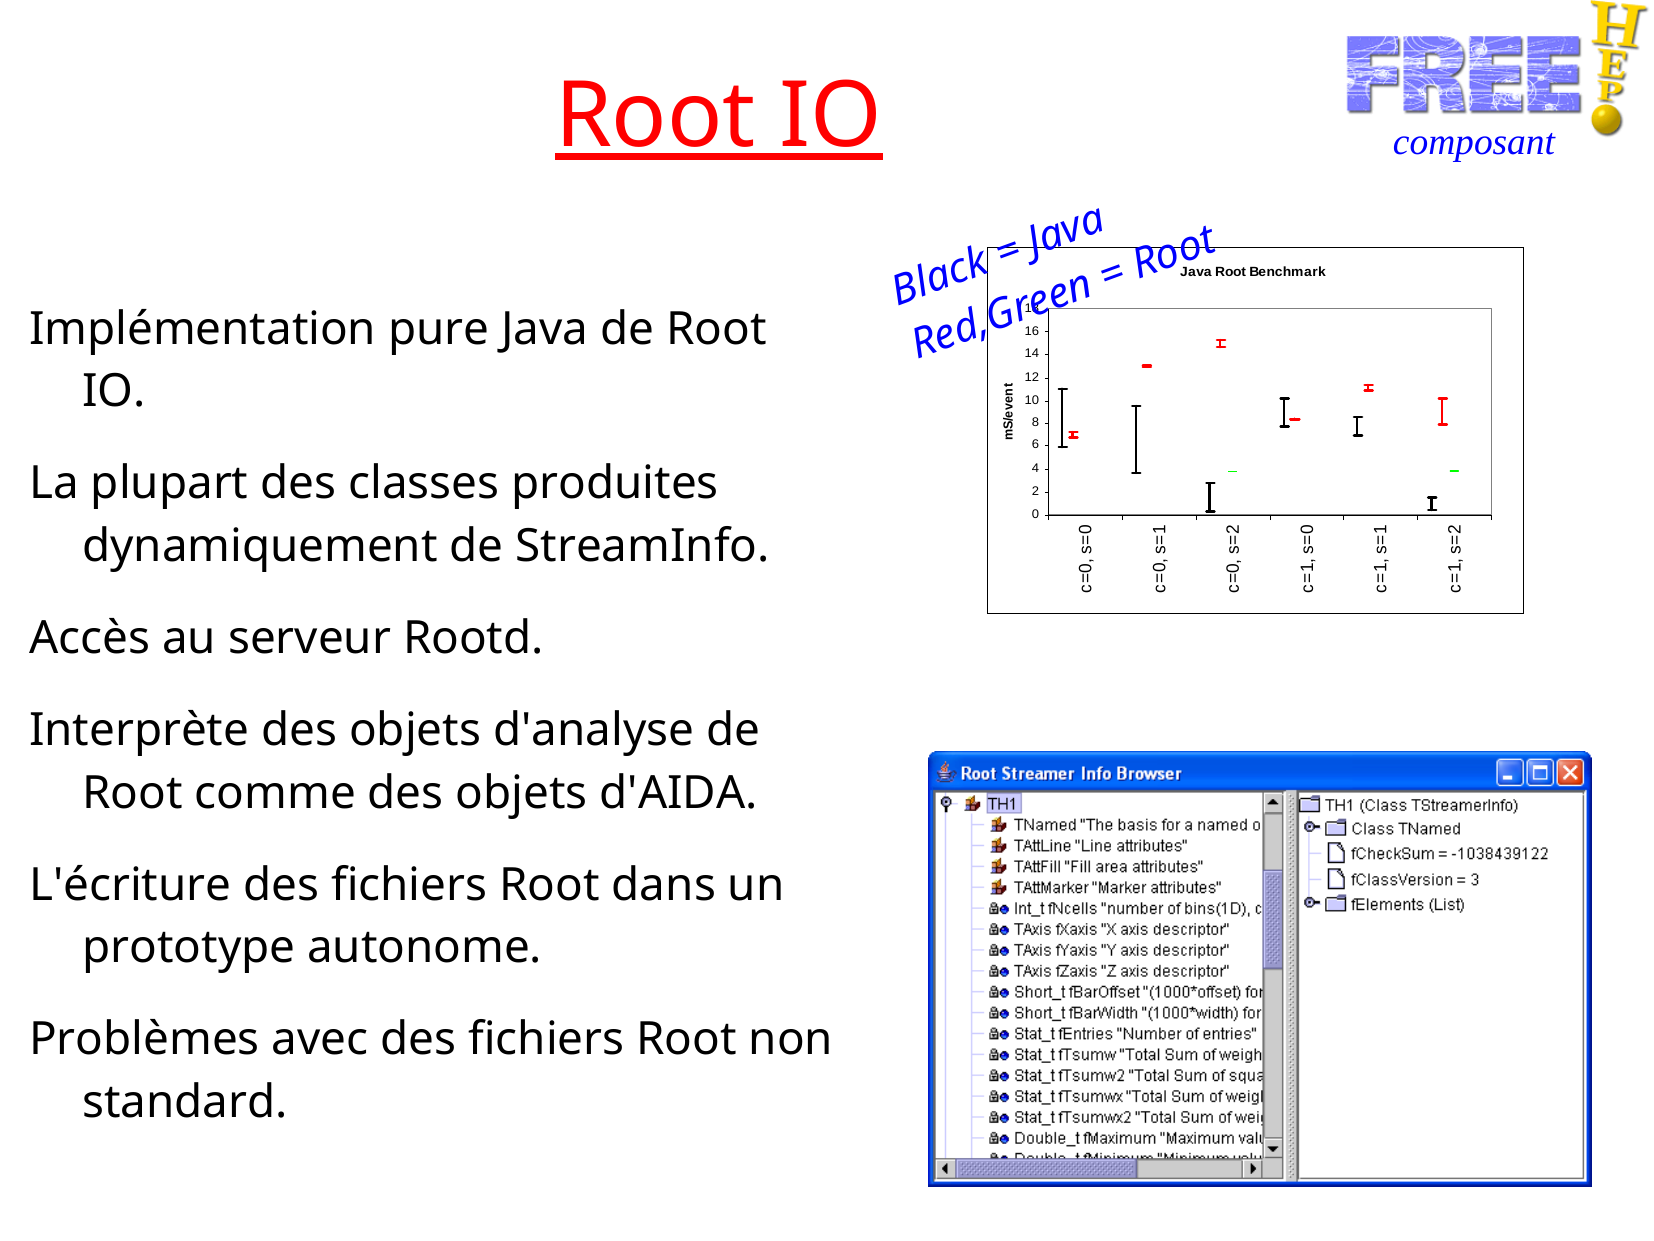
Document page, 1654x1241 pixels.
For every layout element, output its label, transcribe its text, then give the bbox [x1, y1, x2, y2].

text_box Black = Java Red,Green = Root [882, 144, 1246, 360]
title Root IO [12, 7, 1425, 215]
chart [981, 241, 1531, 619]
text_box composant [1392, 121, 1552, 163]
picture [928, 751, 1592, 1187]
picture [1336, 0, 1654, 139]
list Implémentation pure Java de Root IO. La plupart des classes produites dynamiquement de StreamInfo. Accès au serveur Rootd. Interprète des objets d'analyse de Root comme des objets d'AIDA. L'écriture des fichiers Root dans un prototype autonome. Problèmes avec des fichiers Root non standard. [11, 295, 838, 1077]
